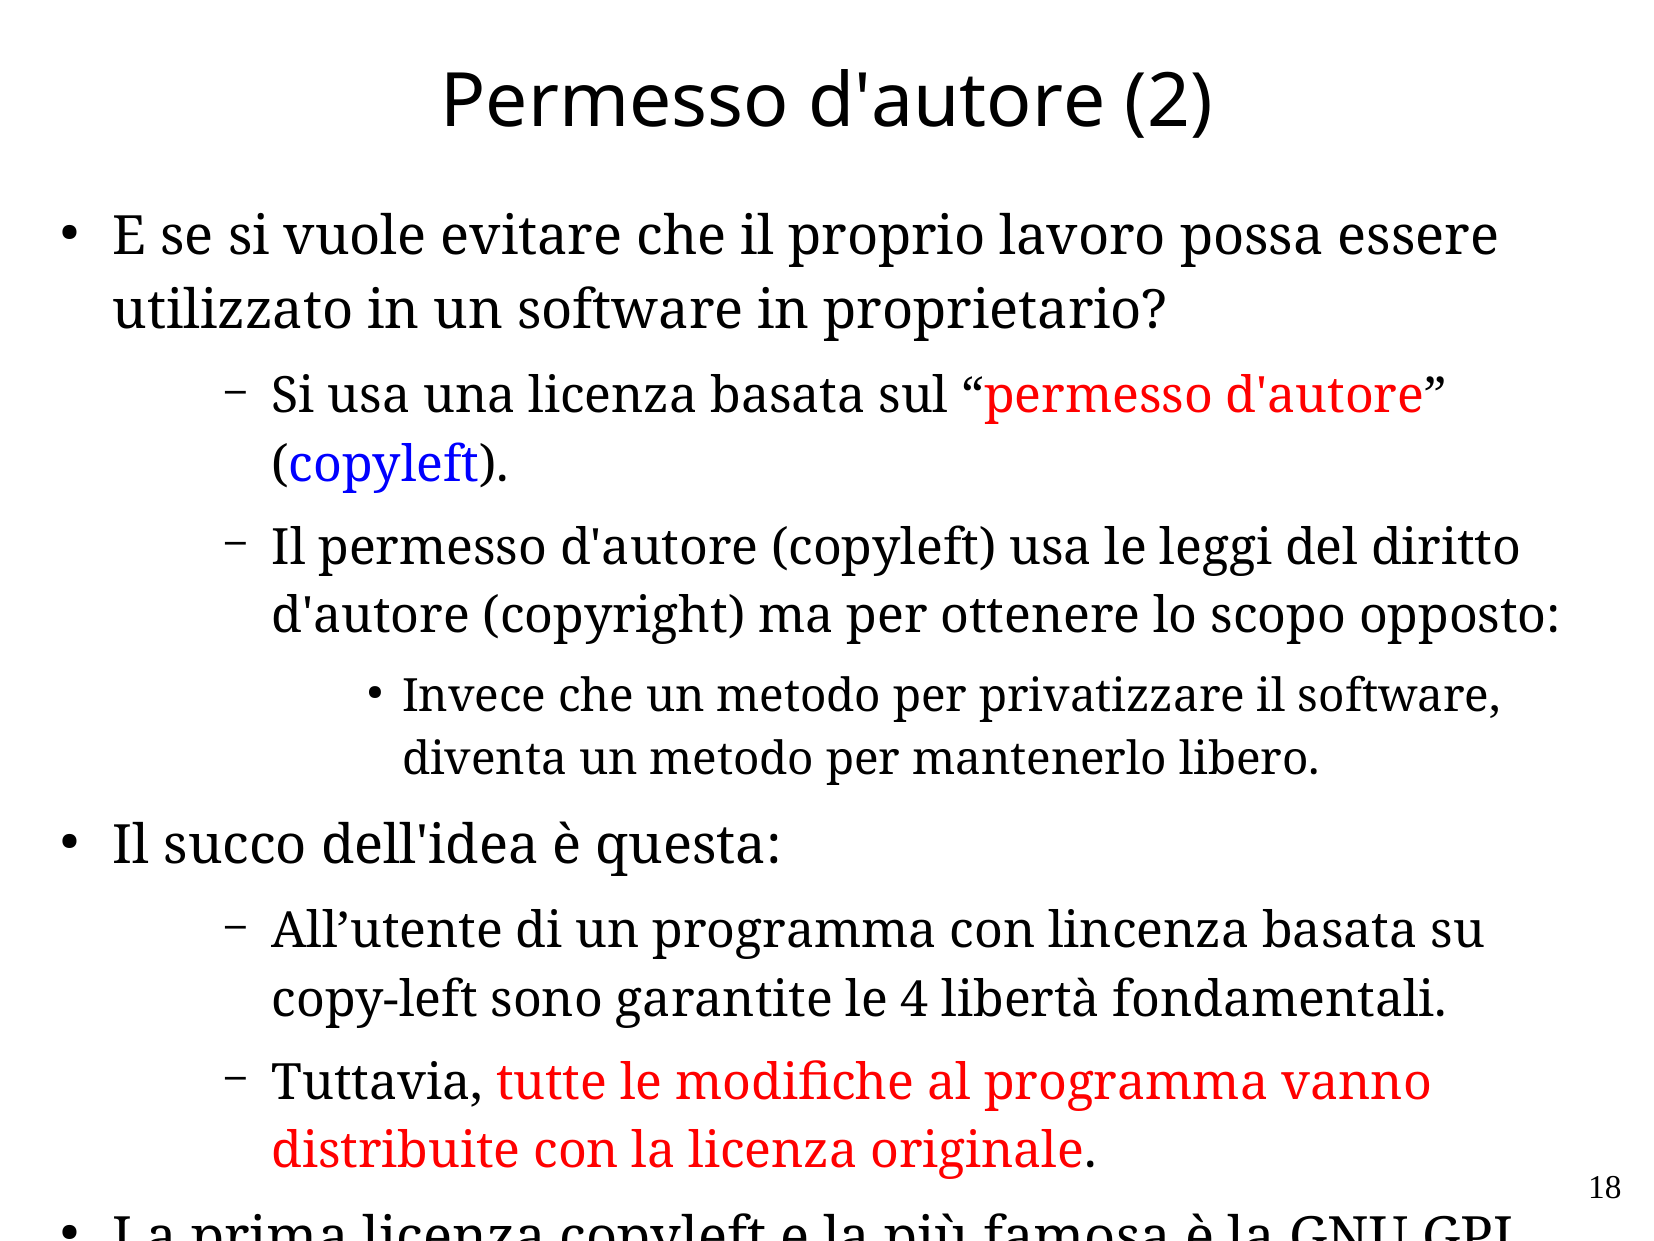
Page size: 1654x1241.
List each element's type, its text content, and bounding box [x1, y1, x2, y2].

list E se si vuole evitare che il proprio lavoro possa essere utilizzato in un software in proprietario? Si usa una licenza basata sul “permesso d'autore” (copyleft). Il permesso d'autore (copyleft) usa le leggi del diritto d'autore (copyright) ma per ottenere lo scopo opposto: Invece che un metodo per privatizzare il software, diventa un metodo per mantenerlo libero. Il succo dell'idea è questa: All’utente di un programma con lincenza basata su copy-left sono garantite le 4 libertà fondamentali. Tuttavia, tutte le modifiche al programma vanno distribuite con la licenza originale. La prima licenza copyleft e la più famosa è la GNU GPL (General Public License) con cui è distribuito Linux. [42, 196, 1612, 1187]
title Permesso d'autore (2) [37, 30, 1617, 166]
